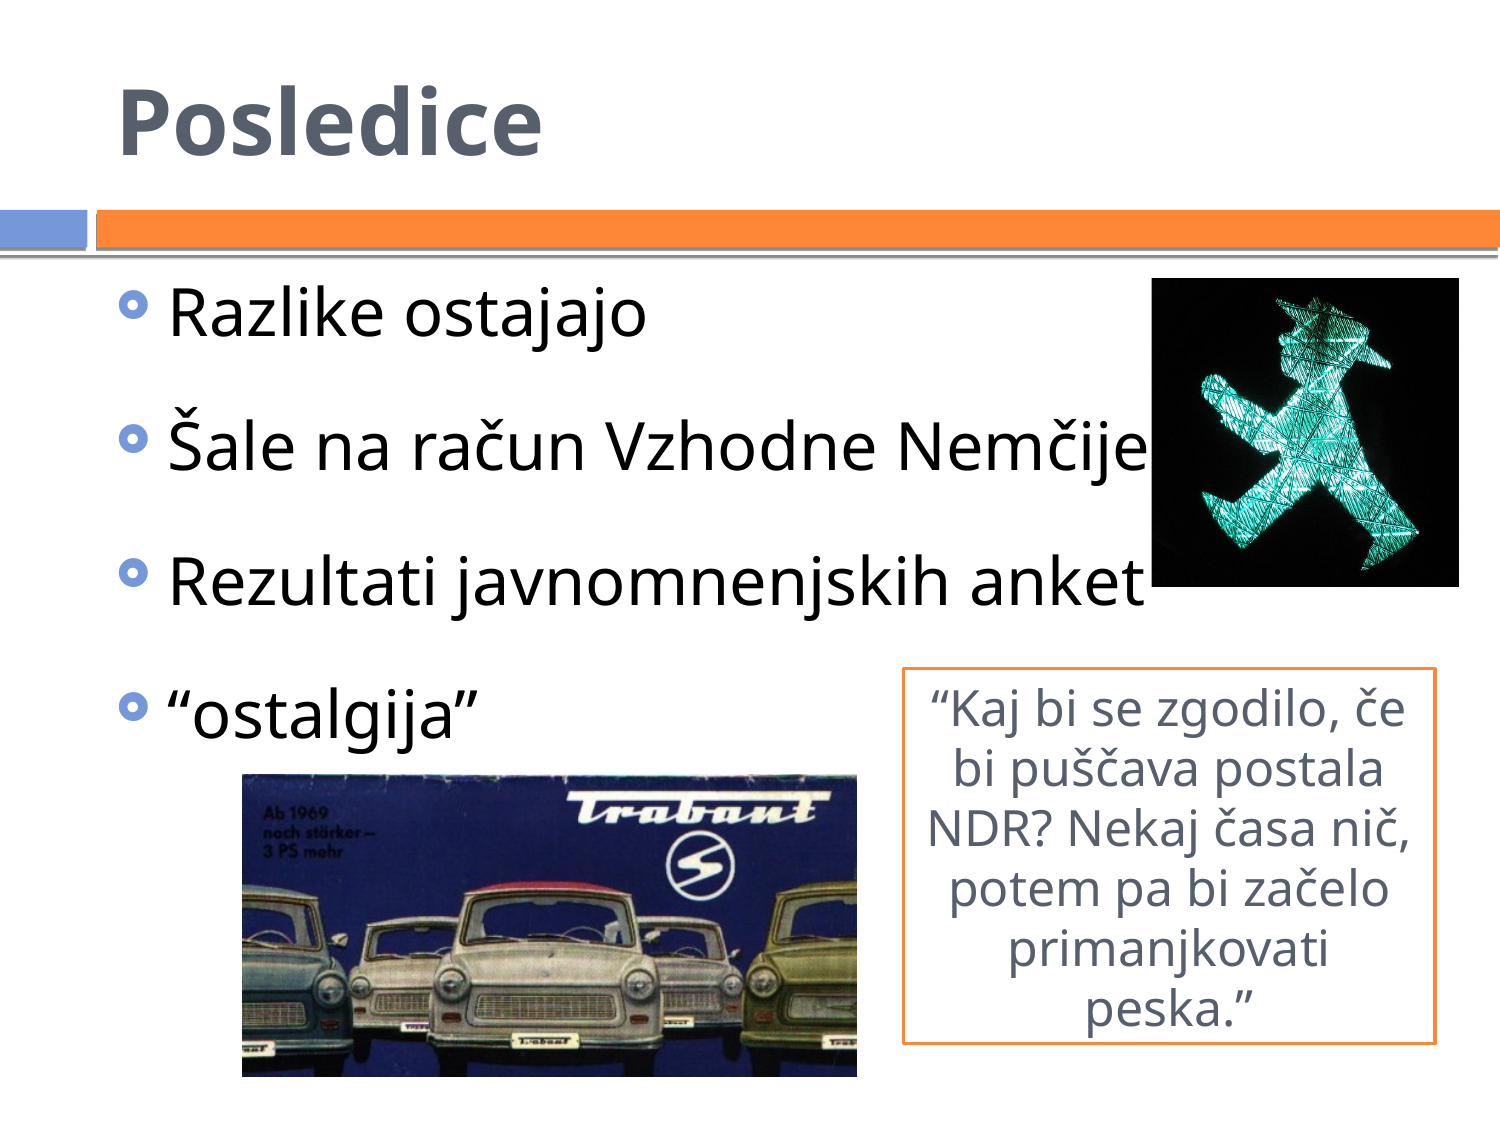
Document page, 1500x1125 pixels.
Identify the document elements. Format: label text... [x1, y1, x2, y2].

list Razlike ostajajo Šale na račun Vzhodne Nemčije Rezultati javnomnenjskih anket “ostalgija” [100, 262, 1438, 1000]
title Posledice [100, 37, 1438, 200]
picture [242, 774, 857, 1077]
text_box “Kaj bi se zgodilo, če bi puščava postala NDR? Nekaj časa nič, potem pa bi začelo primanjkovati peska.” [903, 668, 1436, 1044]
picture [1151, 278, 1459, 587]
